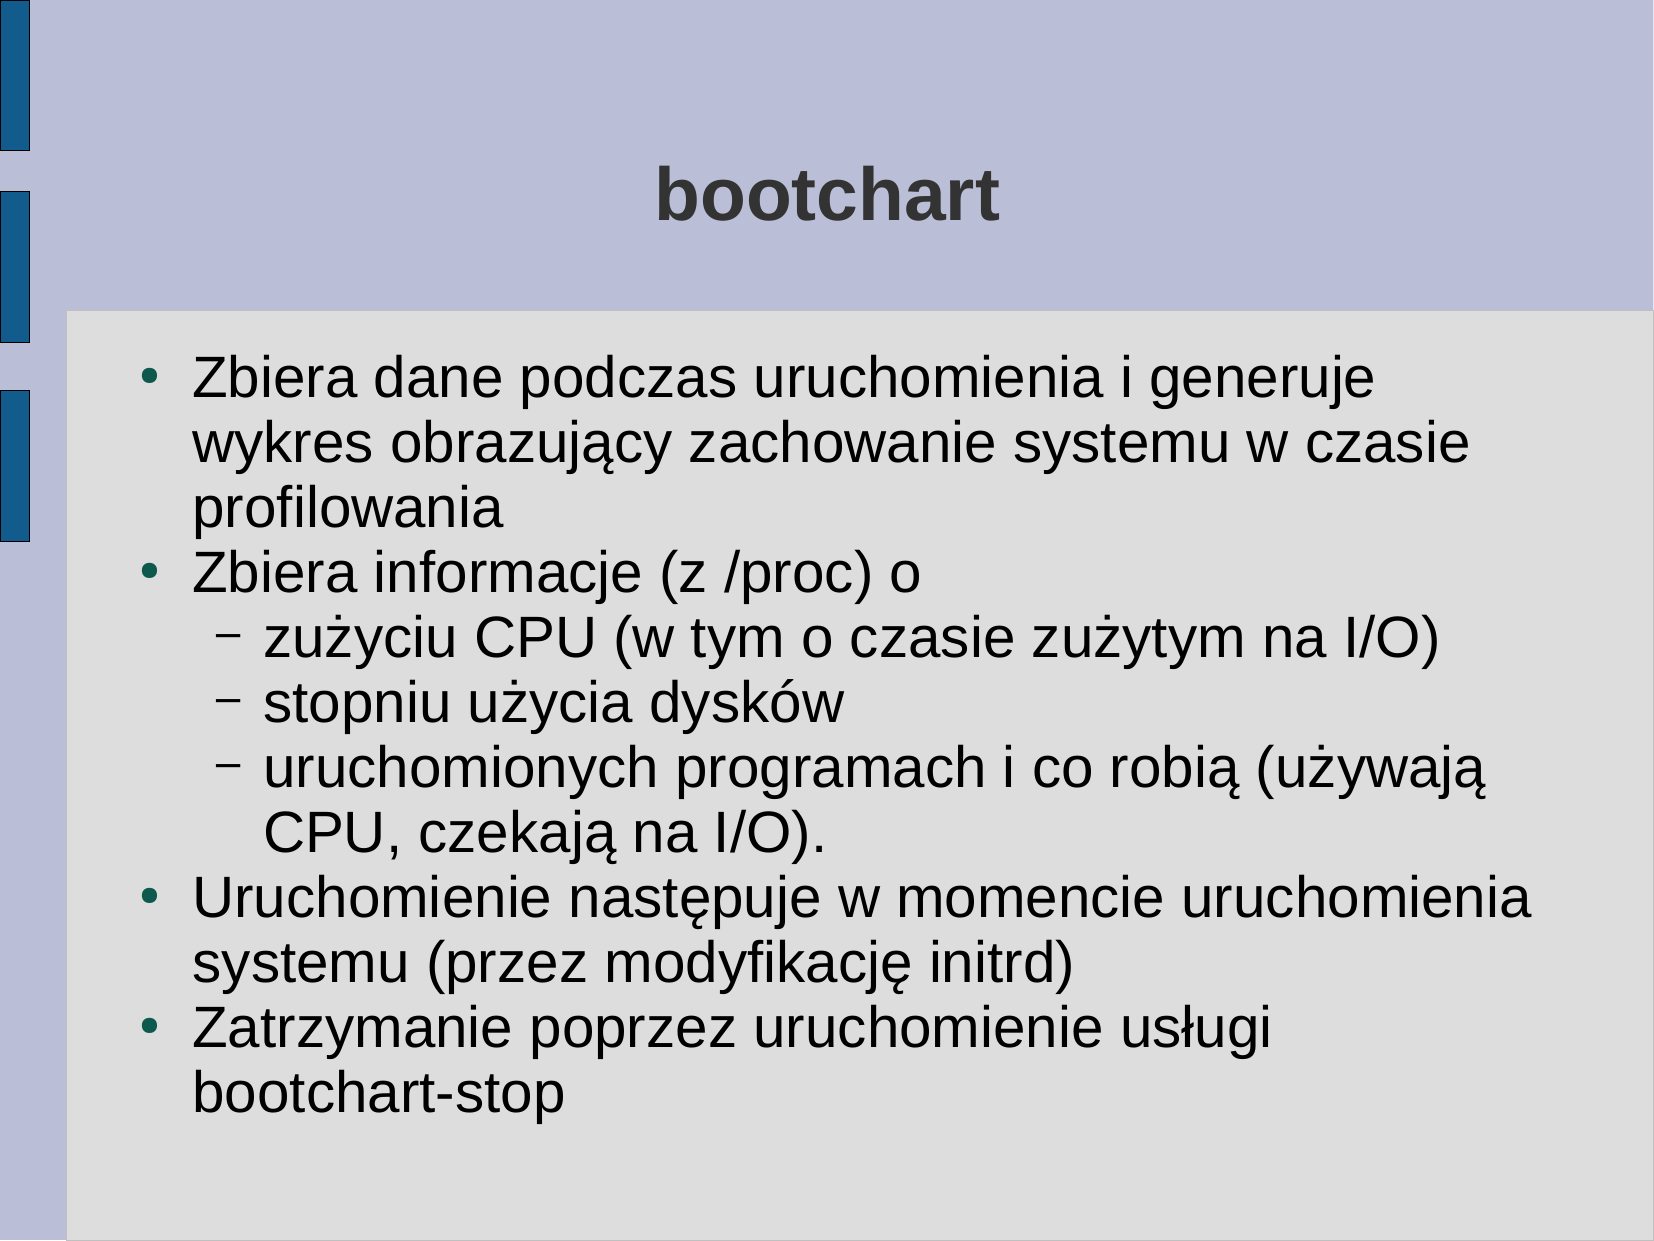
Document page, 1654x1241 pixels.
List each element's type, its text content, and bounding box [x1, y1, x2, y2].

list Zbiera dane podczas uruchomienia i generuje wykres obrazujący zachowanie systemu w czasie profilowania Zbiera informacje (z /proc) o zużyciu CPU (w tym o czasie zużytym na I/O) stopniu użycia dysków uruchomionych programach i co robią (używają CPU, czekają na I/O). Uruchomienie następuje w momencie uruchomienia systemu (przez modyfikację initrd) Zatrzymanie poprzez uruchomienie usługi bootchart-stop [121, 344, 1534, 1216]
title bootchart [121, 91, 1534, 299]
